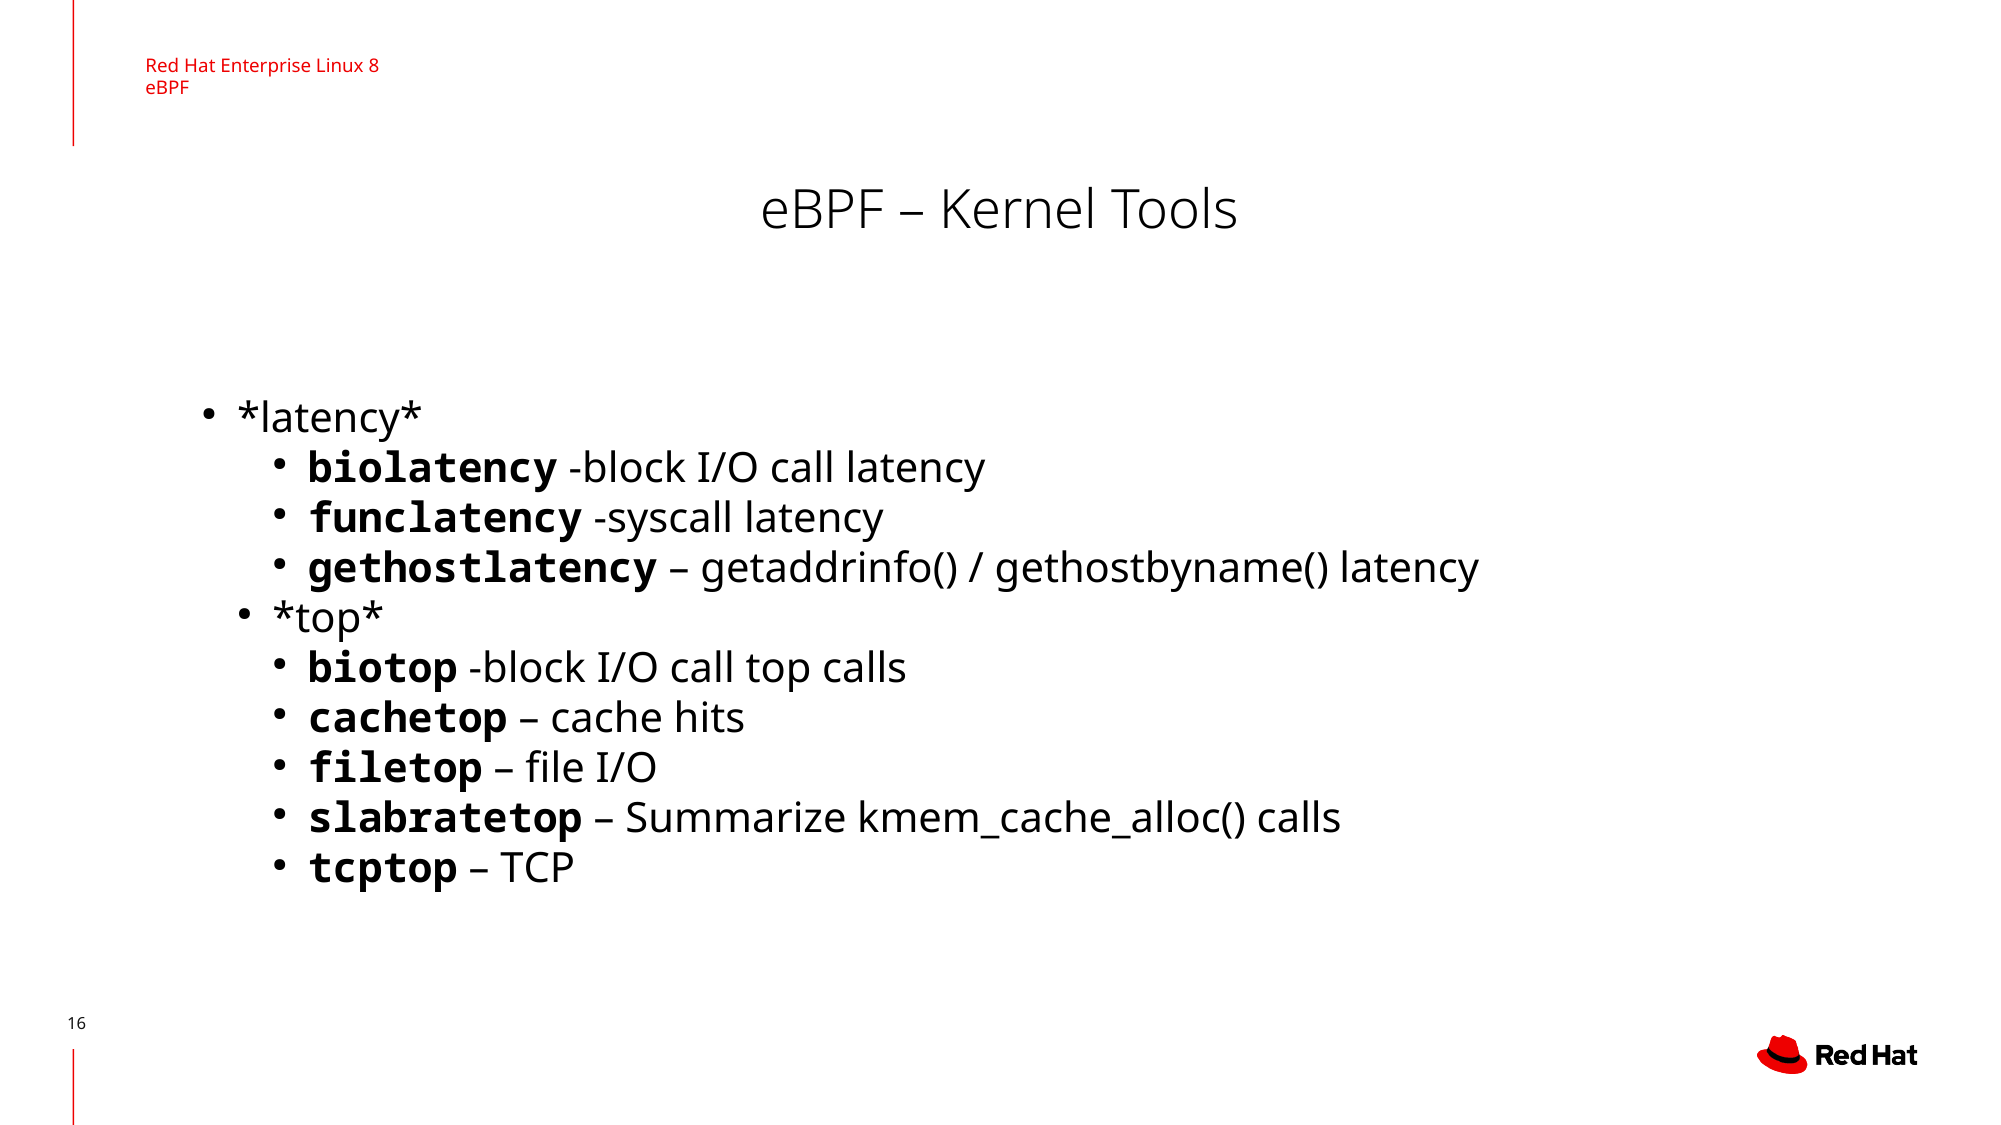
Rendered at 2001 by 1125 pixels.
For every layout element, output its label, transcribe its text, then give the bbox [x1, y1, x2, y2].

title eBPF – Kernel Tools [287, 155, 1713, 315]
subtitle Red Hat Enterprise Linux 8 eBPF [73, 9, 918, 143]
picture [1757, 1035, 1918, 1074]
text_box *latency* biolatency -block I/O call latency funclatency -syscall latency gethostlatency – getaddrinfo() / gethostbyname() latency *top* biotop -block I/O call top calls cachetop – cache hits filetop – file I/O slabratetop – Summarize kmem_cache_alloc() calls tcptop – TCP [186, 382, 1542, 981]
